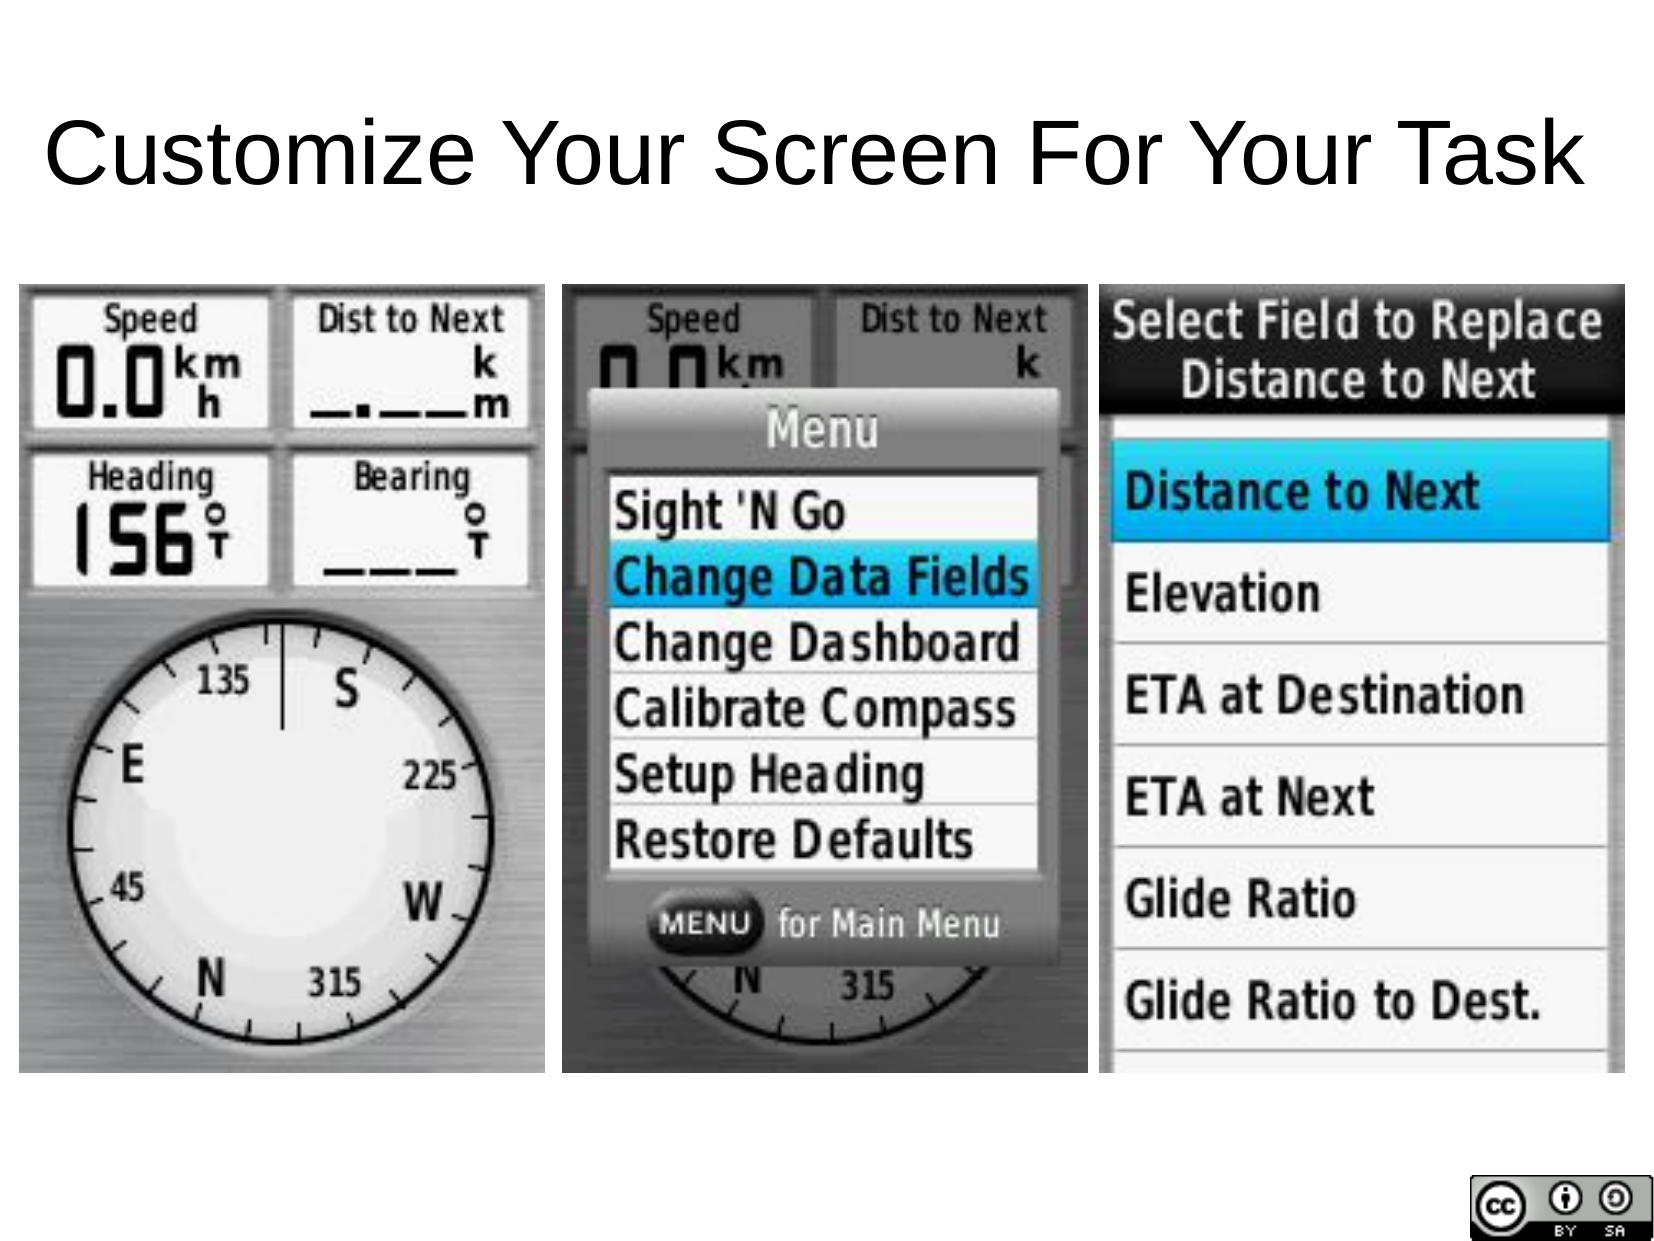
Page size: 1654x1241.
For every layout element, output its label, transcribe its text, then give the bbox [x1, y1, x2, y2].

picture [1470, 1175, 1654, 1241]
picture [19, 284, 545, 1073]
picture [562, 284, 1088, 1073]
picture [1099, 284, 1625, 1073]
title Customize Your Screen For Your Task [18, 49, 1614, 257]
